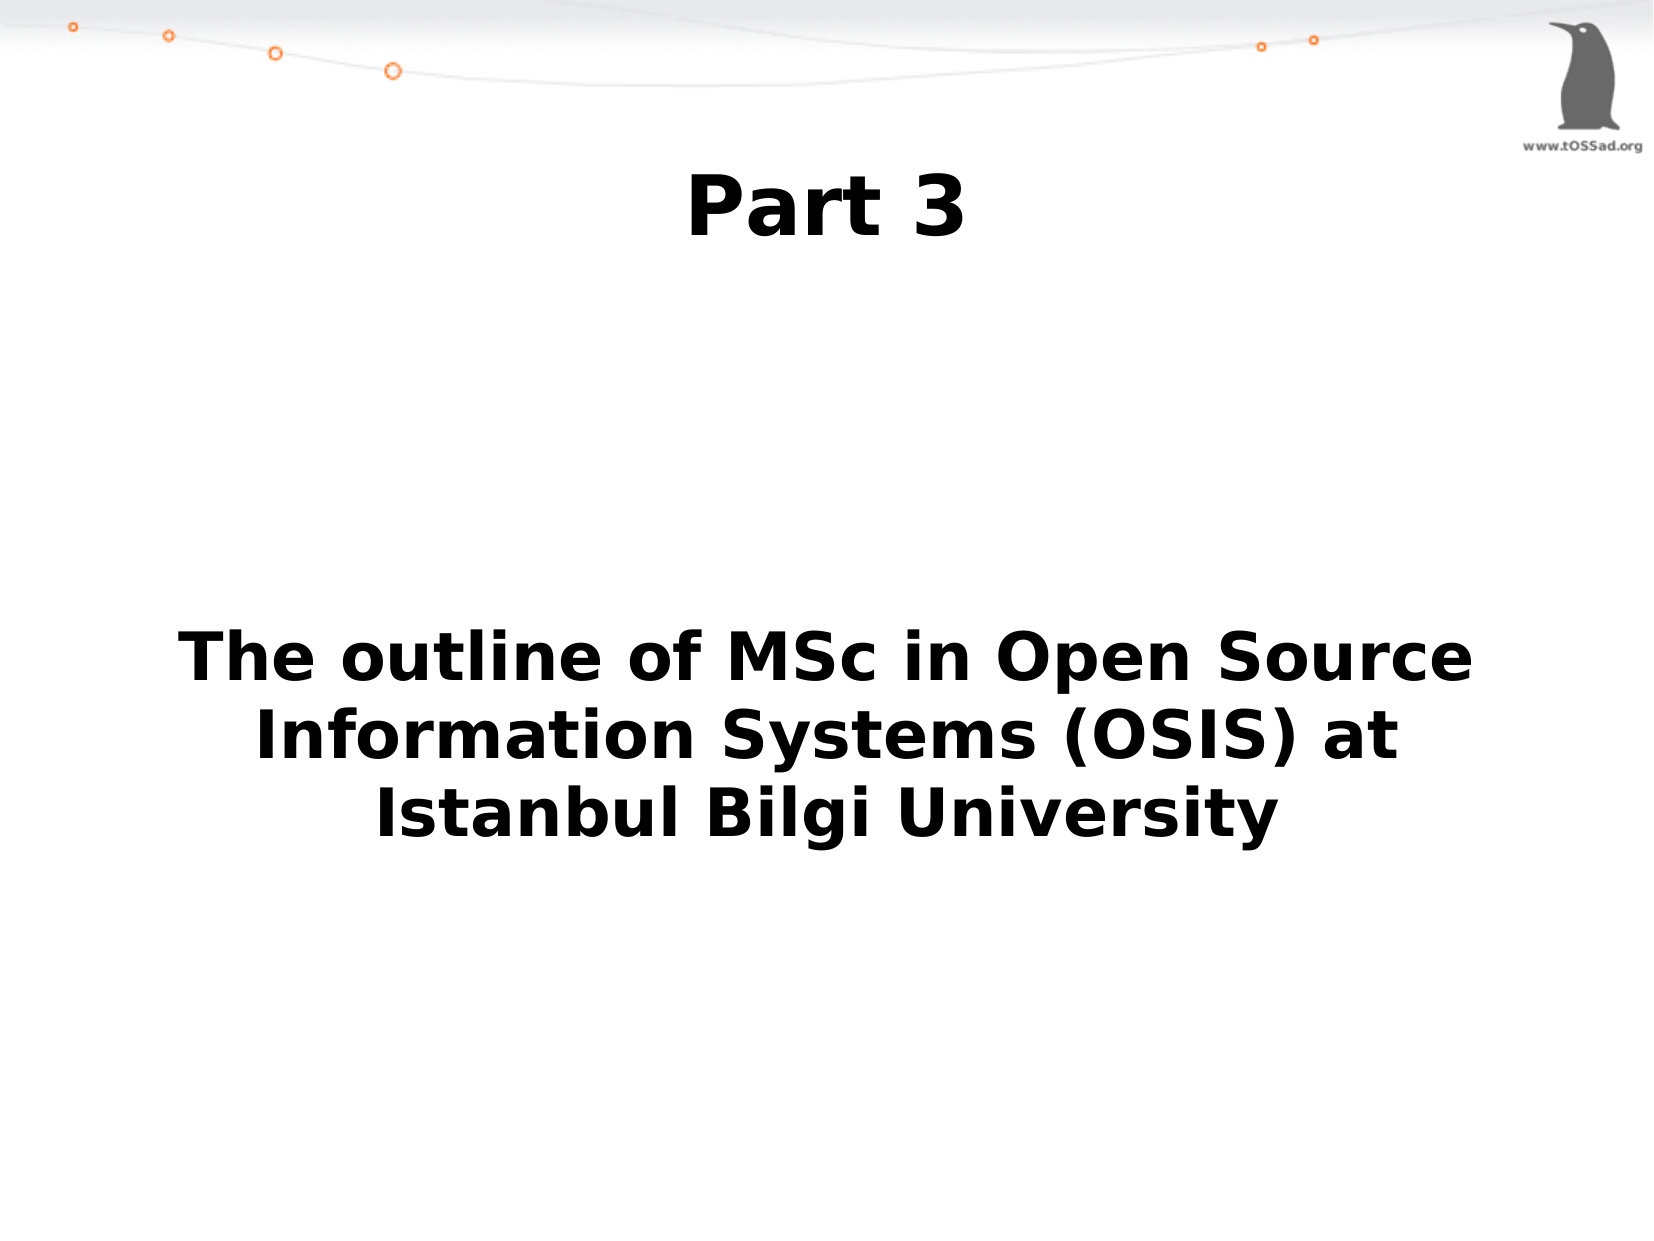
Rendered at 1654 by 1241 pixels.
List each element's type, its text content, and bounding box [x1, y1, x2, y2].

picture [0, 0, 1654, 157]
title Part 3 [121, 102, 1534, 311]
subtitle The outline of MSc in Open Source Information Systems (OSIS) at Istanbul Bilgi University [121, 344, 1534, 1127]
